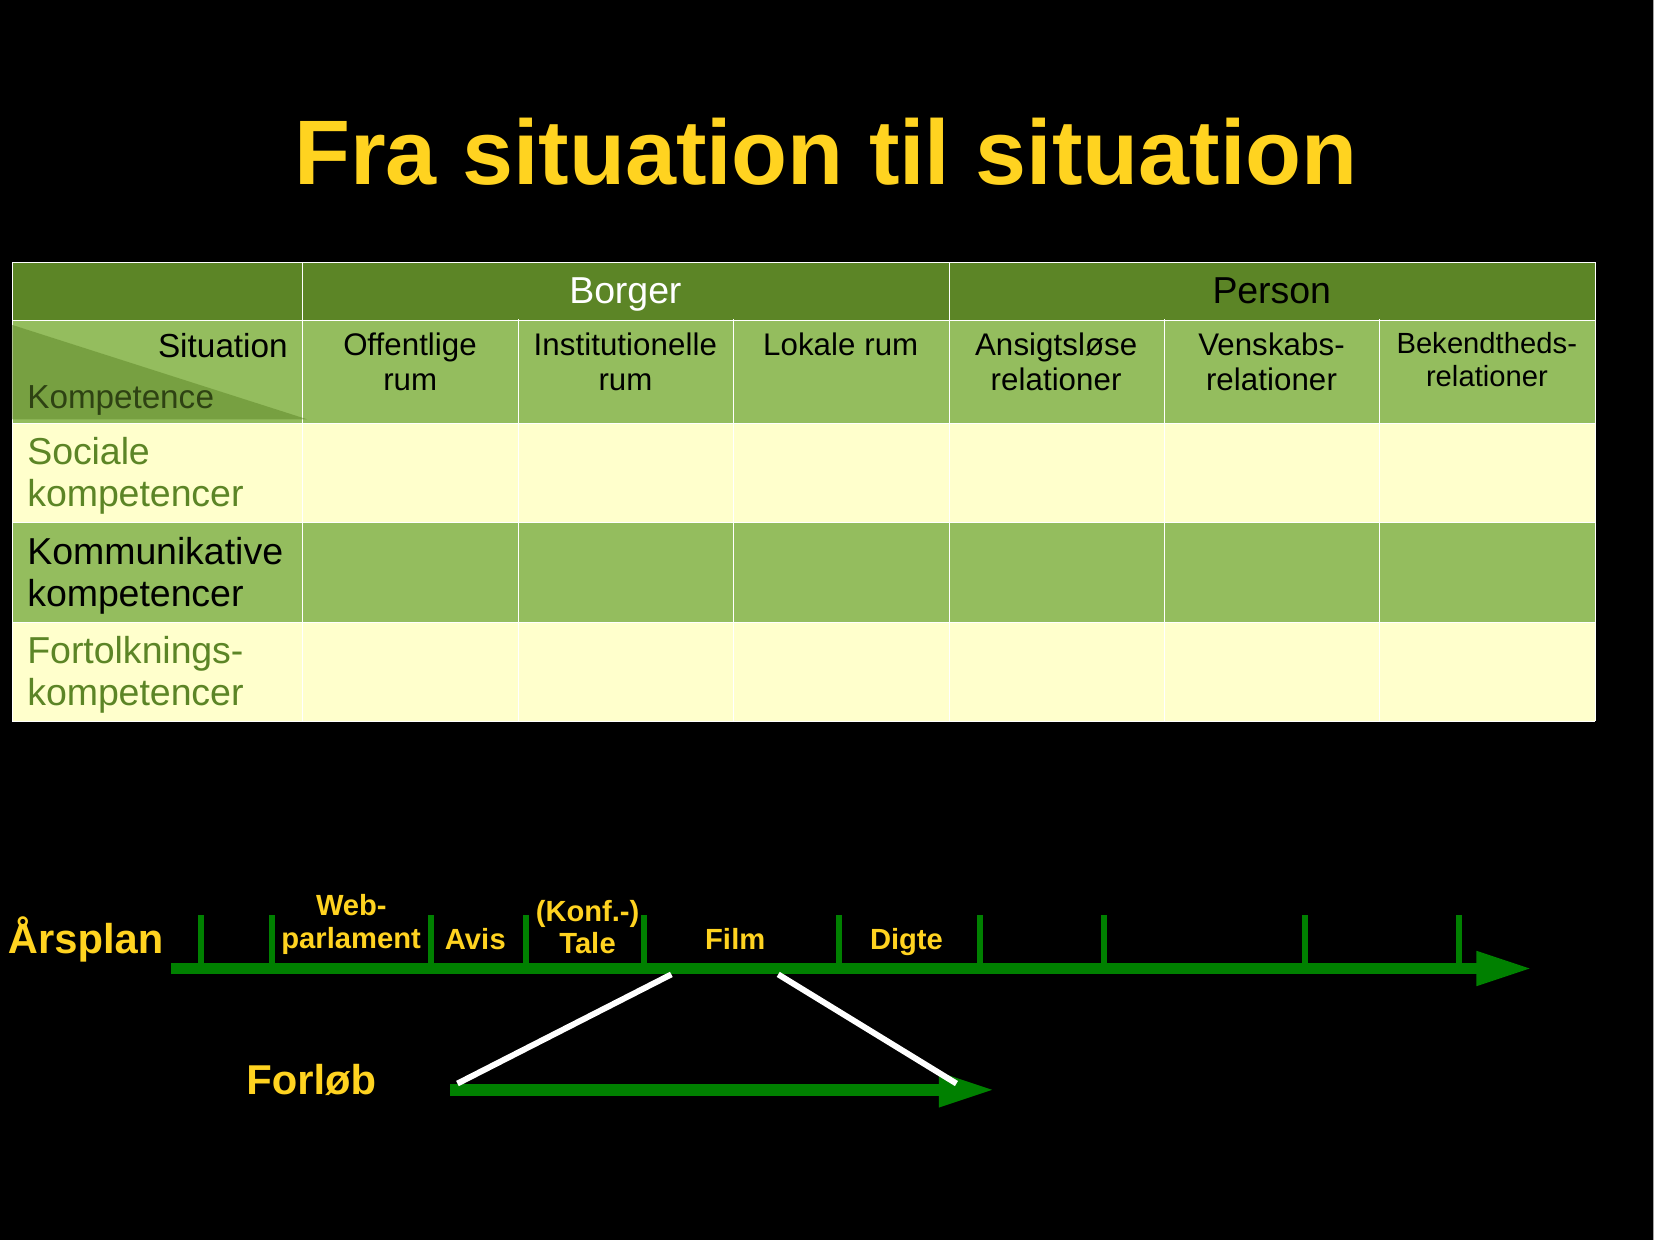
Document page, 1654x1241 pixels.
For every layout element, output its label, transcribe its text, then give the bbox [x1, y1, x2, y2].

title Årsplan [0, 915, 178, 962]
title Web-parlament [277, 888, 426, 955]
table_cell Bekendtheds-relationer [1380, 321, 1595, 423]
table_cell Kommunikative kompetencer [13, 523, 302, 622]
text_box [11, 324, 308, 420]
table_cell [950, 424, 1164, 522]
table_cell Ansigtsløse relationer [950, 321, 1164, 423]
table_cell [303, 623, 518, 721]
table_header Person [950, 263, 1595, 320]
table_cell Institutionelle rum [519, 321, 733, 423]
table_cell [1165, 424, 1379, 522]
table_cell Lokale rum [734, 321, 949, 423]
title Forløb [200, 1056, 422, 1104]
table_cell [519, 424, 733, 522]
table_cell Situation Kompetence [13, 321, 302, 417]
table_header Borger [303, 263, 949, 320]
table_cell Sociale kompetencer [13, 424, 302, 522]
title (Konf.-) Tale [513, 894, 662, 961]
table_cell [1380, 523, 1595, 622]
table_cell Fortolknings-kompetencer [13, 623, 302, 721]
table_cell [1165, 523, 1379, 622]
table_cell [519, 523, 733, 622]
table_cell [1165, 623, 1379, 721]
table_cell [734, 424, 949, 522]
title Film [662, 922, 810, 956]
title Avis [401, 922, 550, 956]
table_cell Venskabs-relationer [1165, 321, 1379, 423]
table_cell [950, 623, 1164, 721]
table_cell [303, 424, 518, 522]
table_cell [519, 623, 733, 721]
table_cell [950, 523, 1164, 622]
table_header [13, 263, 302, 320]
table_cell [1380, 623, 1595, 721]
title Fra situation til situation [82, 49, 1571, 257]
table_cell [734, 623, 949, 721]
table_cell Offentlige rum [303, 321, 518, 423]
table_cell [303, 523, 518, 622]
table_cell [1380, 424, 1595, 522]
title Digte [832, 922, 981, 956]
table_cell [734, 523, 949, 622]
